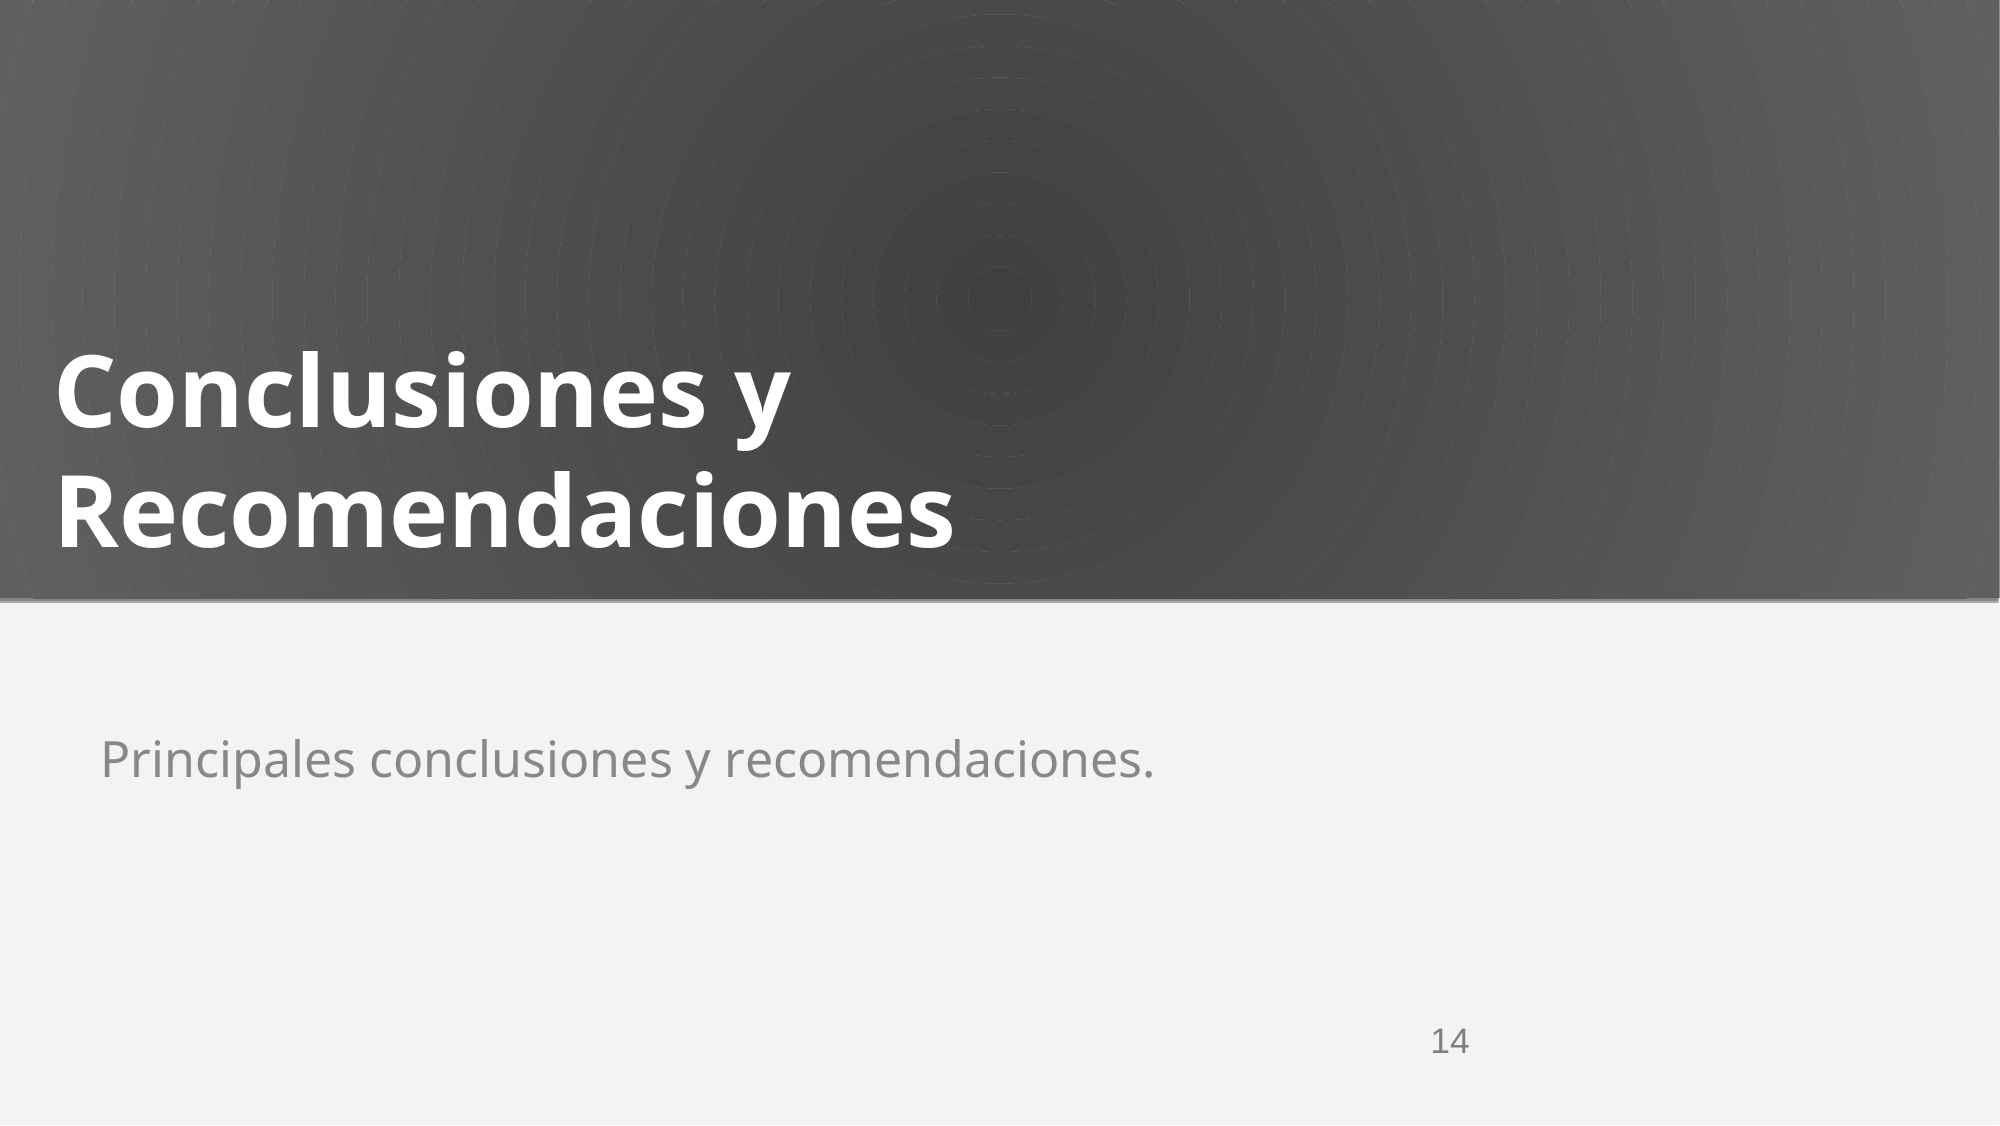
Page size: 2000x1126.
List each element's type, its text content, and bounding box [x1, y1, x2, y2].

text_box Principales conclusiones y recomendaciones. [72, 668, 1928, 806]
text_box <número> [1412, 1008, 1880, 1069]
text_box [0, 0, 2000, 598]
text_box Conclusiones y Recomendaciones [53, 327, 1697, 561]
